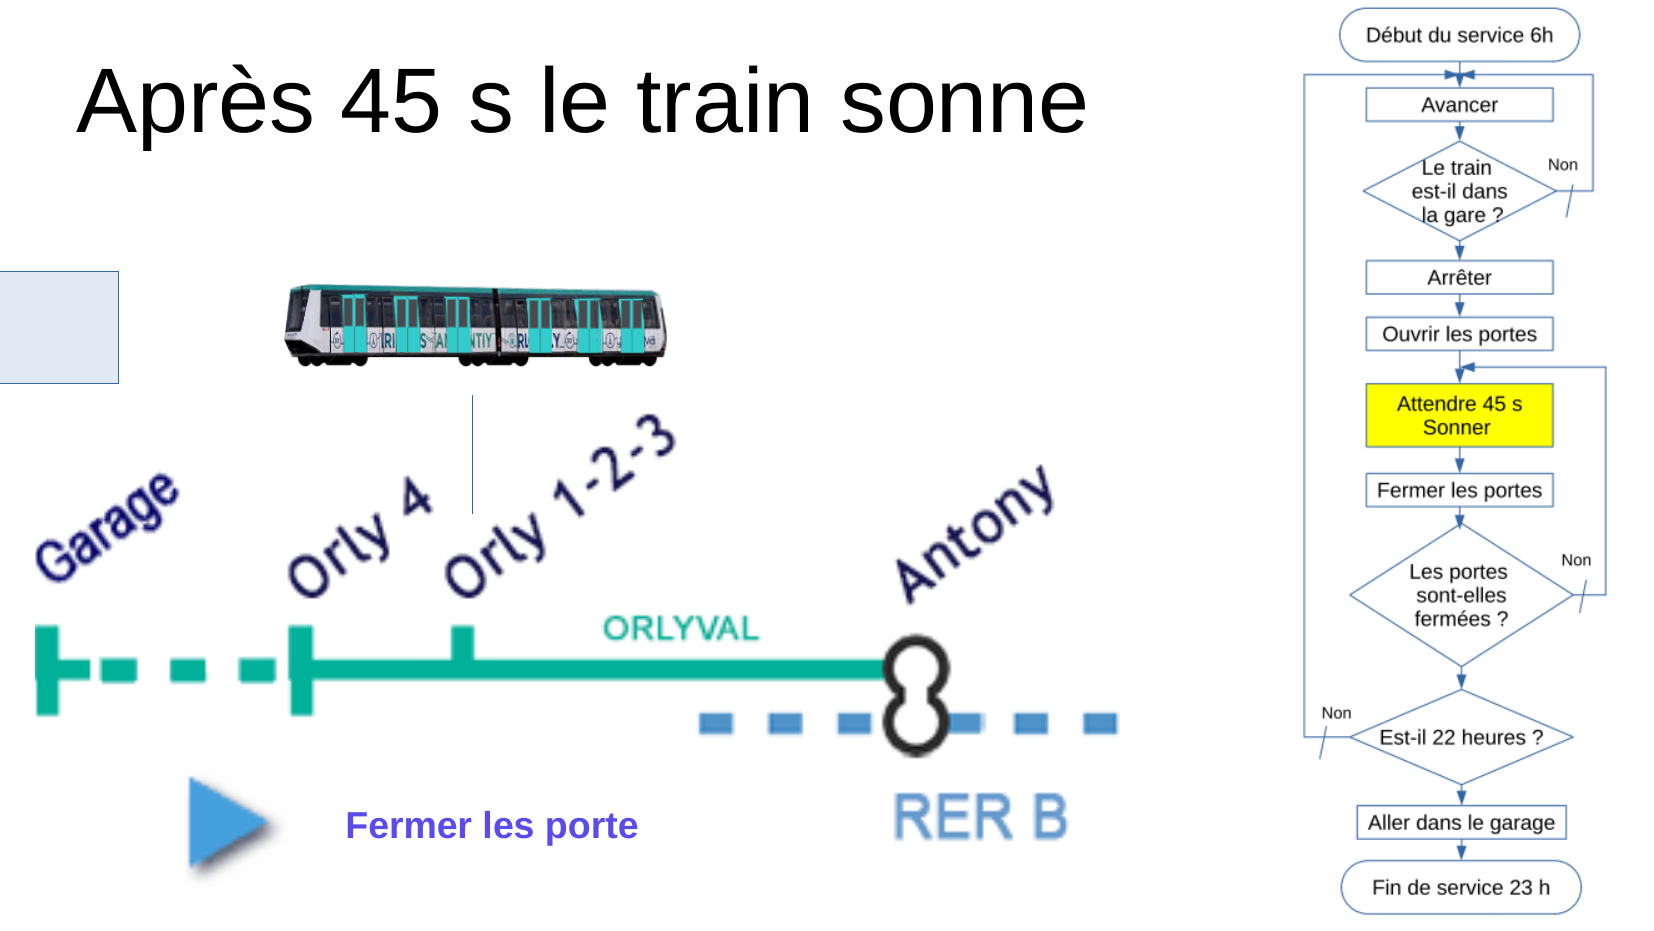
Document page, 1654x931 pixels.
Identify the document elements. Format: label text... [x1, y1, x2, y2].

picture [1287, 0, 1623, 931]
text_box [0, 271, 119, 384]
picture [35, 383, 1123, 893]
title Après 45 s le train sonne [35, 0, 1158, 203]
text_box Fermer les porte [330, 797, 709, 855]
picture [283, 283, 667, 367]
